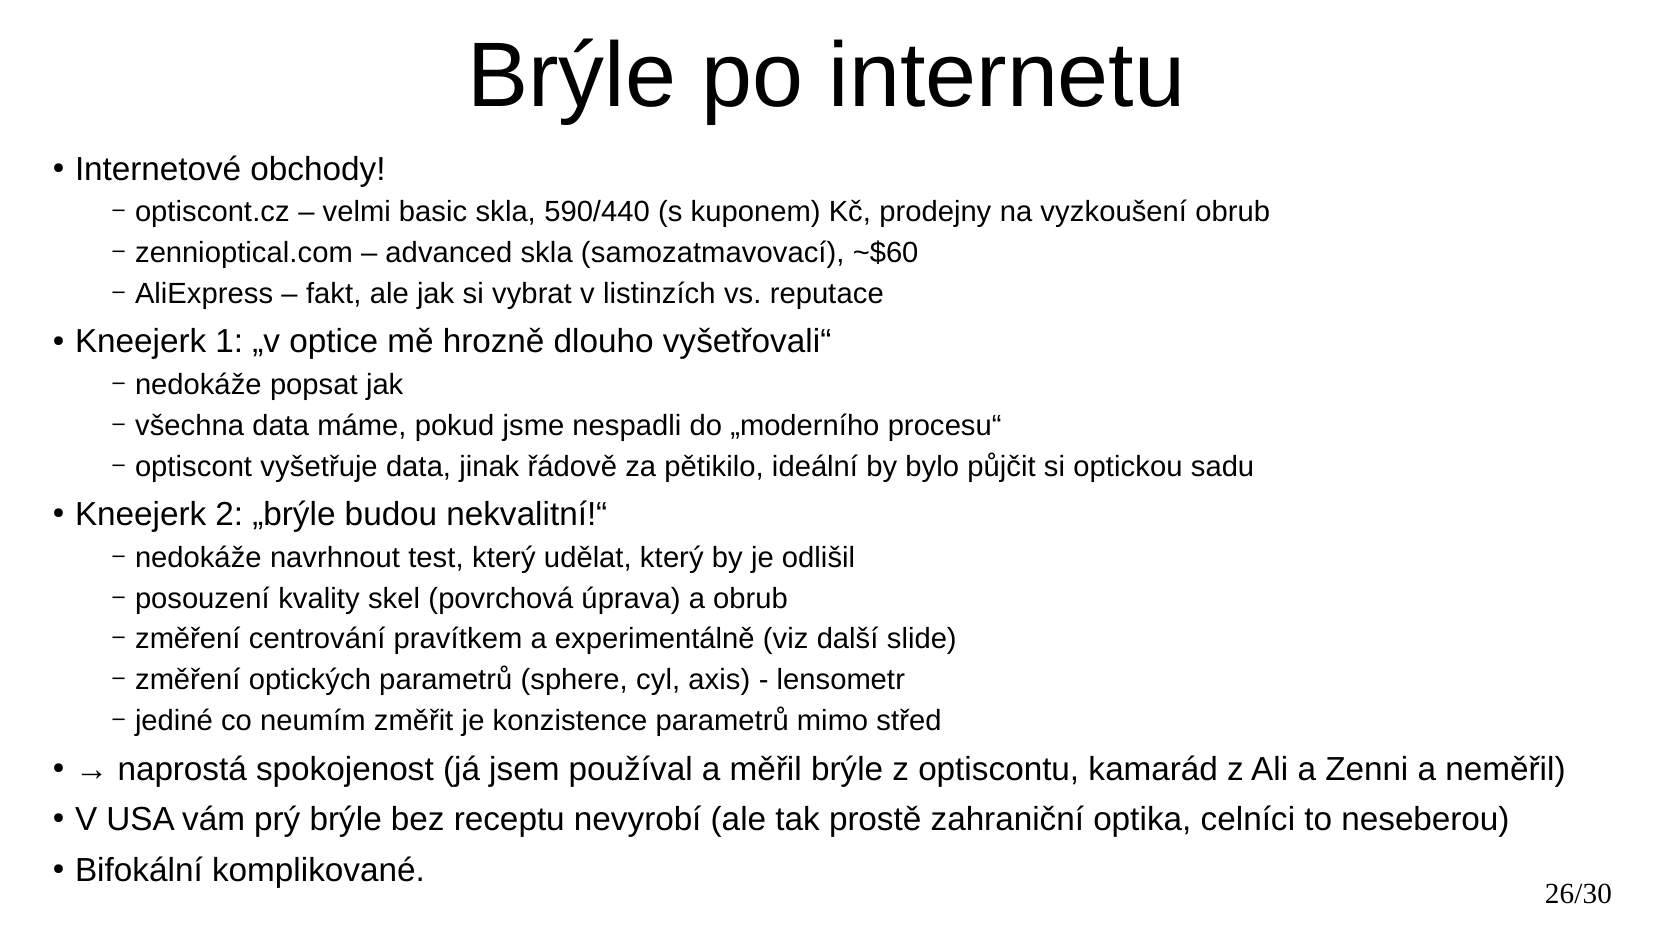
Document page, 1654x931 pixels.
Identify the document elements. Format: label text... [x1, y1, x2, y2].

list Internetové obchody! optiscont.cz – velmi basic skla, 590/440 (s kuponem) Kč, prodejny na vyzkoušení obrub zennioptical.com – advanced skla (samozatmavovací), ~$60 AliExpress – fakt, ale jak si vybrat v listinzích vs. reputace Kneejerk 1: „v optice mě hrozně dlouho vyšetřovali“ nedokáže popsat jak všechna data máme, pokud jsme nespadli do „moderního procesu“ optiscont vyšetřuje data, jinak řádově za pětikilo, ideální by bylo půjčit si optickou sadu Kneejerk 2: „brýle budou nekvalitní!“ nedokáže navrhnout test, který udělat, který by je odlišil posouzení kvality skel (povrchová úprava) a obrub změření centrování pravítkem a experimentálně (viz další slide) změření optických parametrů (sphere, cyl, axis) - lensometr jediné co neumím změřit je konzistence parametrů mimo střed → naprostá spokojenost (já jsem používal a měřil brýle z optiscontu, kamarád z Ali a Zenni a neměřil) V USA vám prý brýle bez receptu nevyrobí (ale tak prostě zahraniční optika, celníci to neseberou) Bifokální komplikované. [37, 150, 1613, 901]
title Brýle po internetu [82, 23, 1571, 127]
